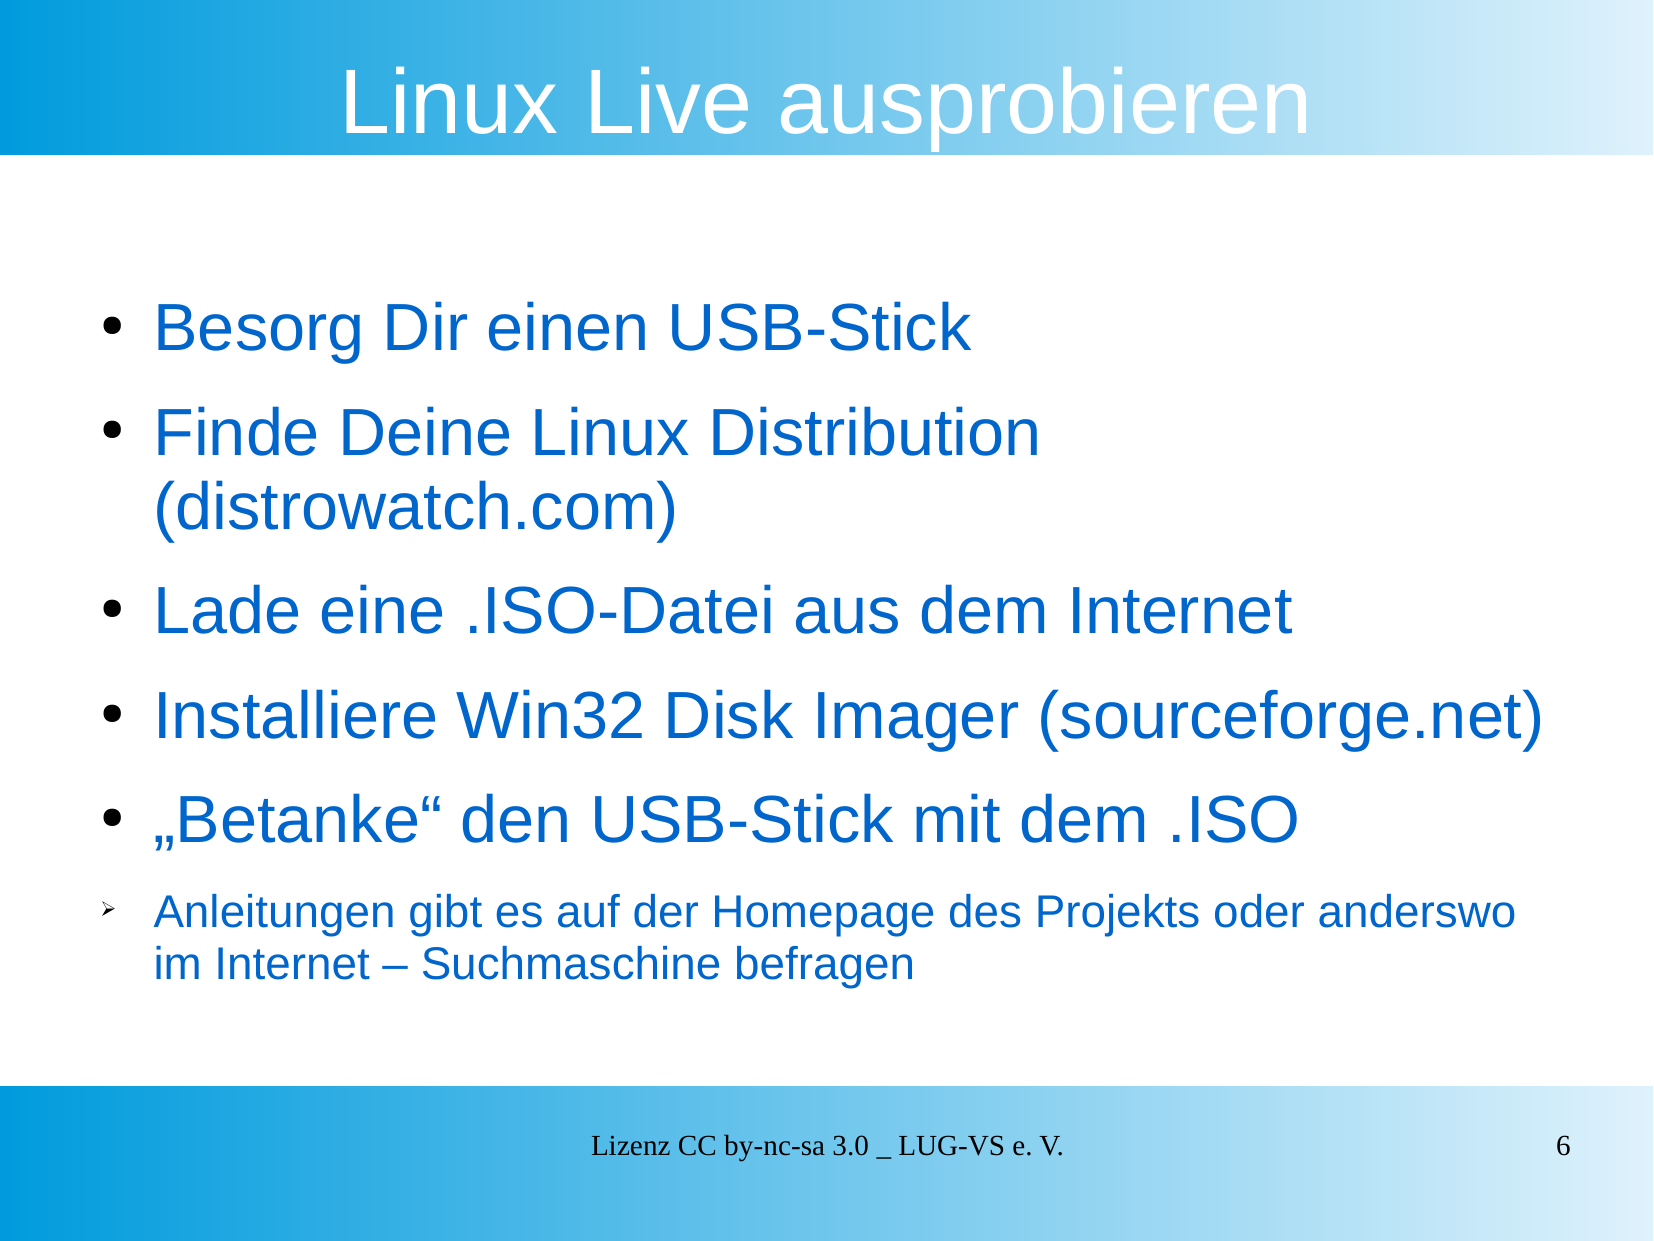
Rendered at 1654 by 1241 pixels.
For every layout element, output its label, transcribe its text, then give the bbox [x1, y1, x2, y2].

list Besorg Dir einen USB-Stick Finde Deine Linux Distribution (distrowatch.com) Lade eine .ISO-Datei aus dem Internet Installiere Win32 Disk Imager (sourceforge.net) „Betanke“ den USB-Stick mit dem .ISO Anleitungen gibt es auf der Homepage des Projekts oder anderswo im Internet – Suchmaschine befragen [82, 290, 1571, 1010]
title Linux Live ausprobieren [82, 49, 1571, 155]
